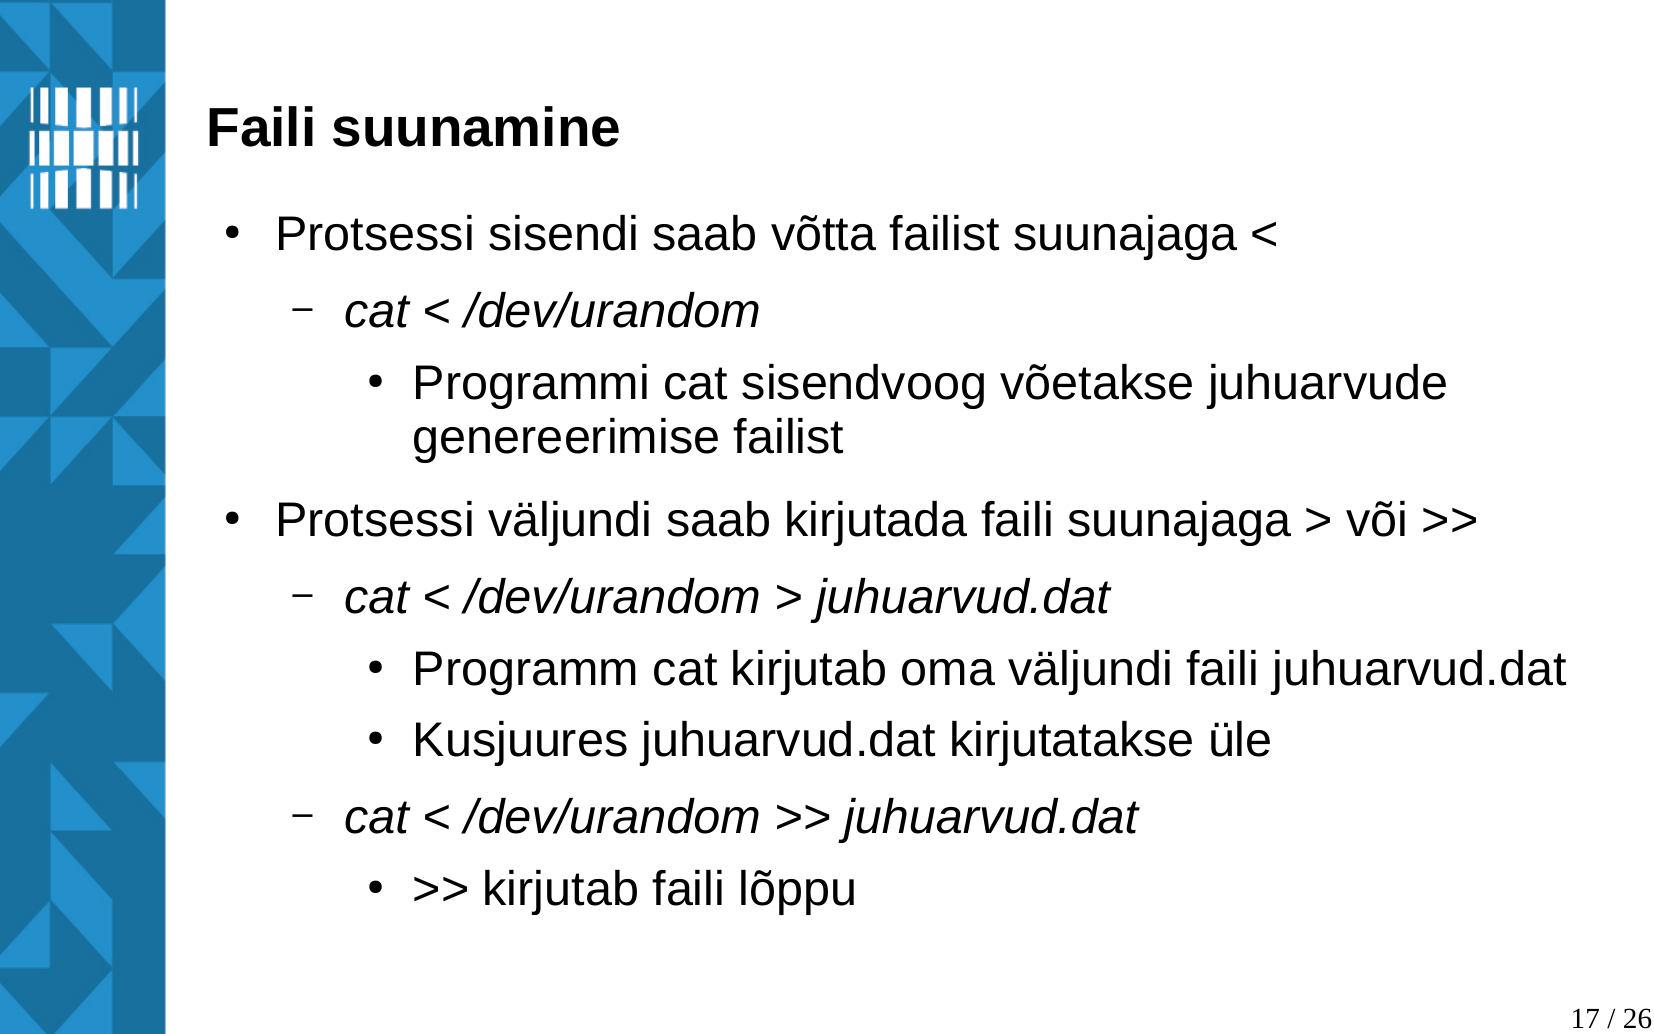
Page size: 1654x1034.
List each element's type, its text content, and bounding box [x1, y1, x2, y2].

title Faili suunamine [206, 41, 1565, 206]
list Protsessi sisendi saab võtta failist suunajaga < cat < /dev/urandom Programmi cat sisendvoog võetakse juhuarvude genereerimise failist Protsessi väljundi saab kirjutada faili suunajaga > või >> cat < /dev/urandom > juhuarvud.dat Programm cat kirjutab oma väljundi faili juhuarvud.dat Kusjuures juhuarvud.dat kirjutatakse üle cat < /dev/urandom >> juhuarvud.dat >> kirjutab faili lõppu [206, 206, 1595, 925]
